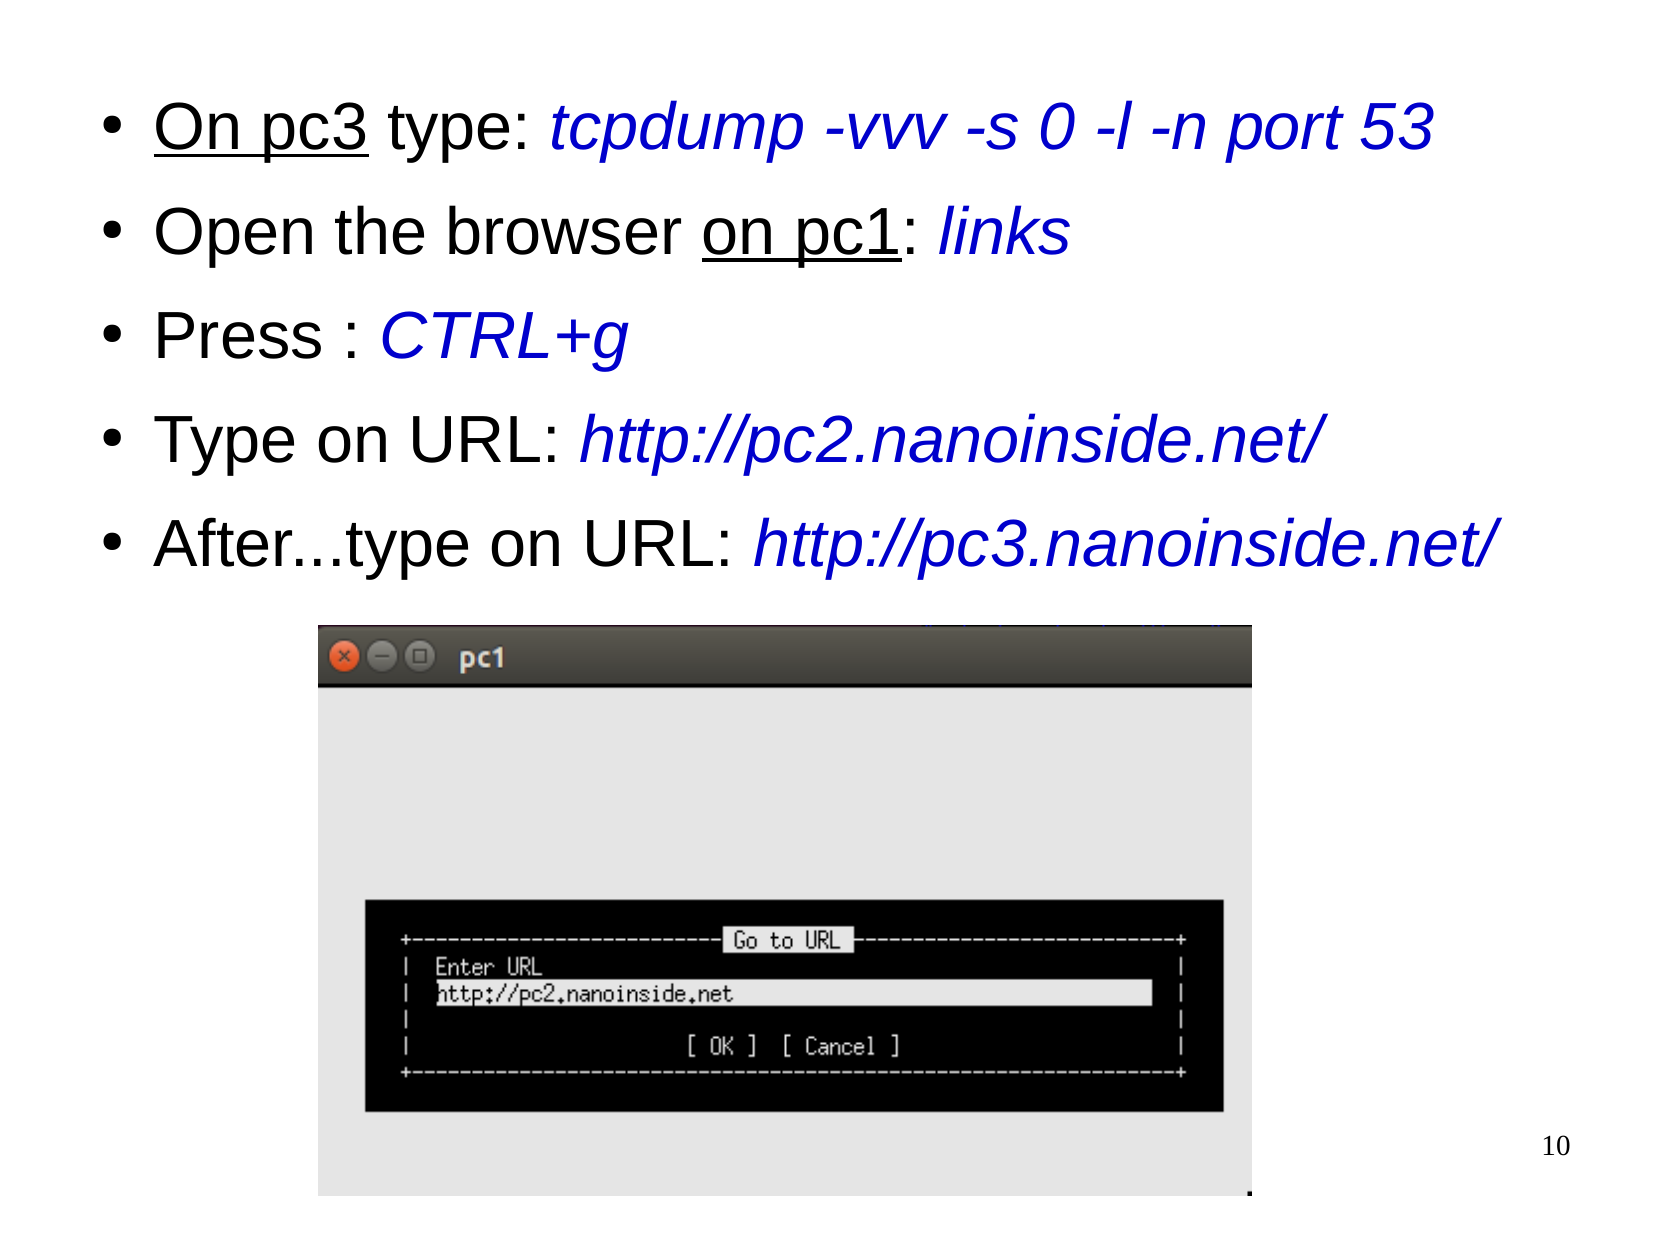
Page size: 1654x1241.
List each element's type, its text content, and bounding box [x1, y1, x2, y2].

picture [318, 625, 1252, 1196]
list On pc3 type: tcpdump -vvv -s 0 -l -n port 53 Open the browser on pc1: links Press : CTRL+g Type on URL: http://pc2.nanoinside.net/ After...type on URL: http://pc3.nanoinside.net/ [82, 89, 1571, 580]
